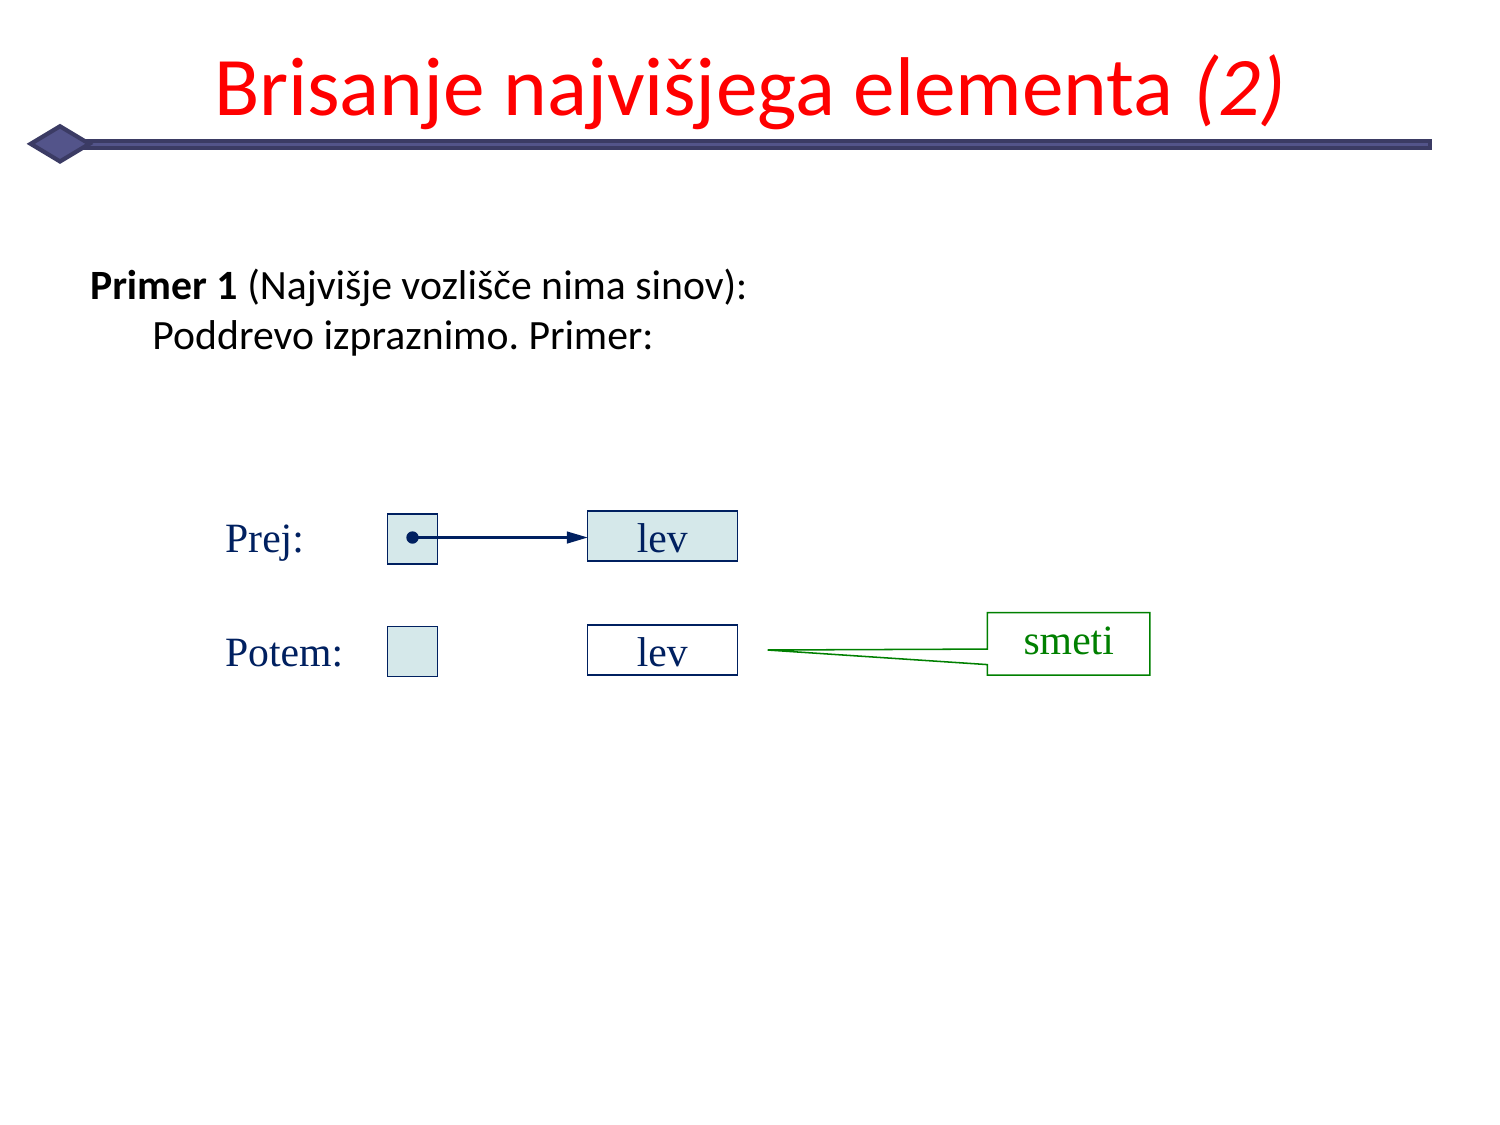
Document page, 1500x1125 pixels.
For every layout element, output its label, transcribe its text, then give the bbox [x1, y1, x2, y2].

text_box Prej: [225, 510, 350, 562]
text_box lev [587, 624, 738, 676]
text_box [387, 514, 438, 565]
text_box smeti [767, 612, 1150, 676]
list Primer 1 (Najvišje vozlišče nima sinov): Poddrevo izpraznimo. Primer: [75, 249, 1351, 401]
text_box Potem: [225, 624, 350, 676]
text_box [387, 626, 438, 677]
title Brisanje najvišjega elementa (2) [75, 23, 1426, 141]
text_box lev [587, 510, 738, 562]
